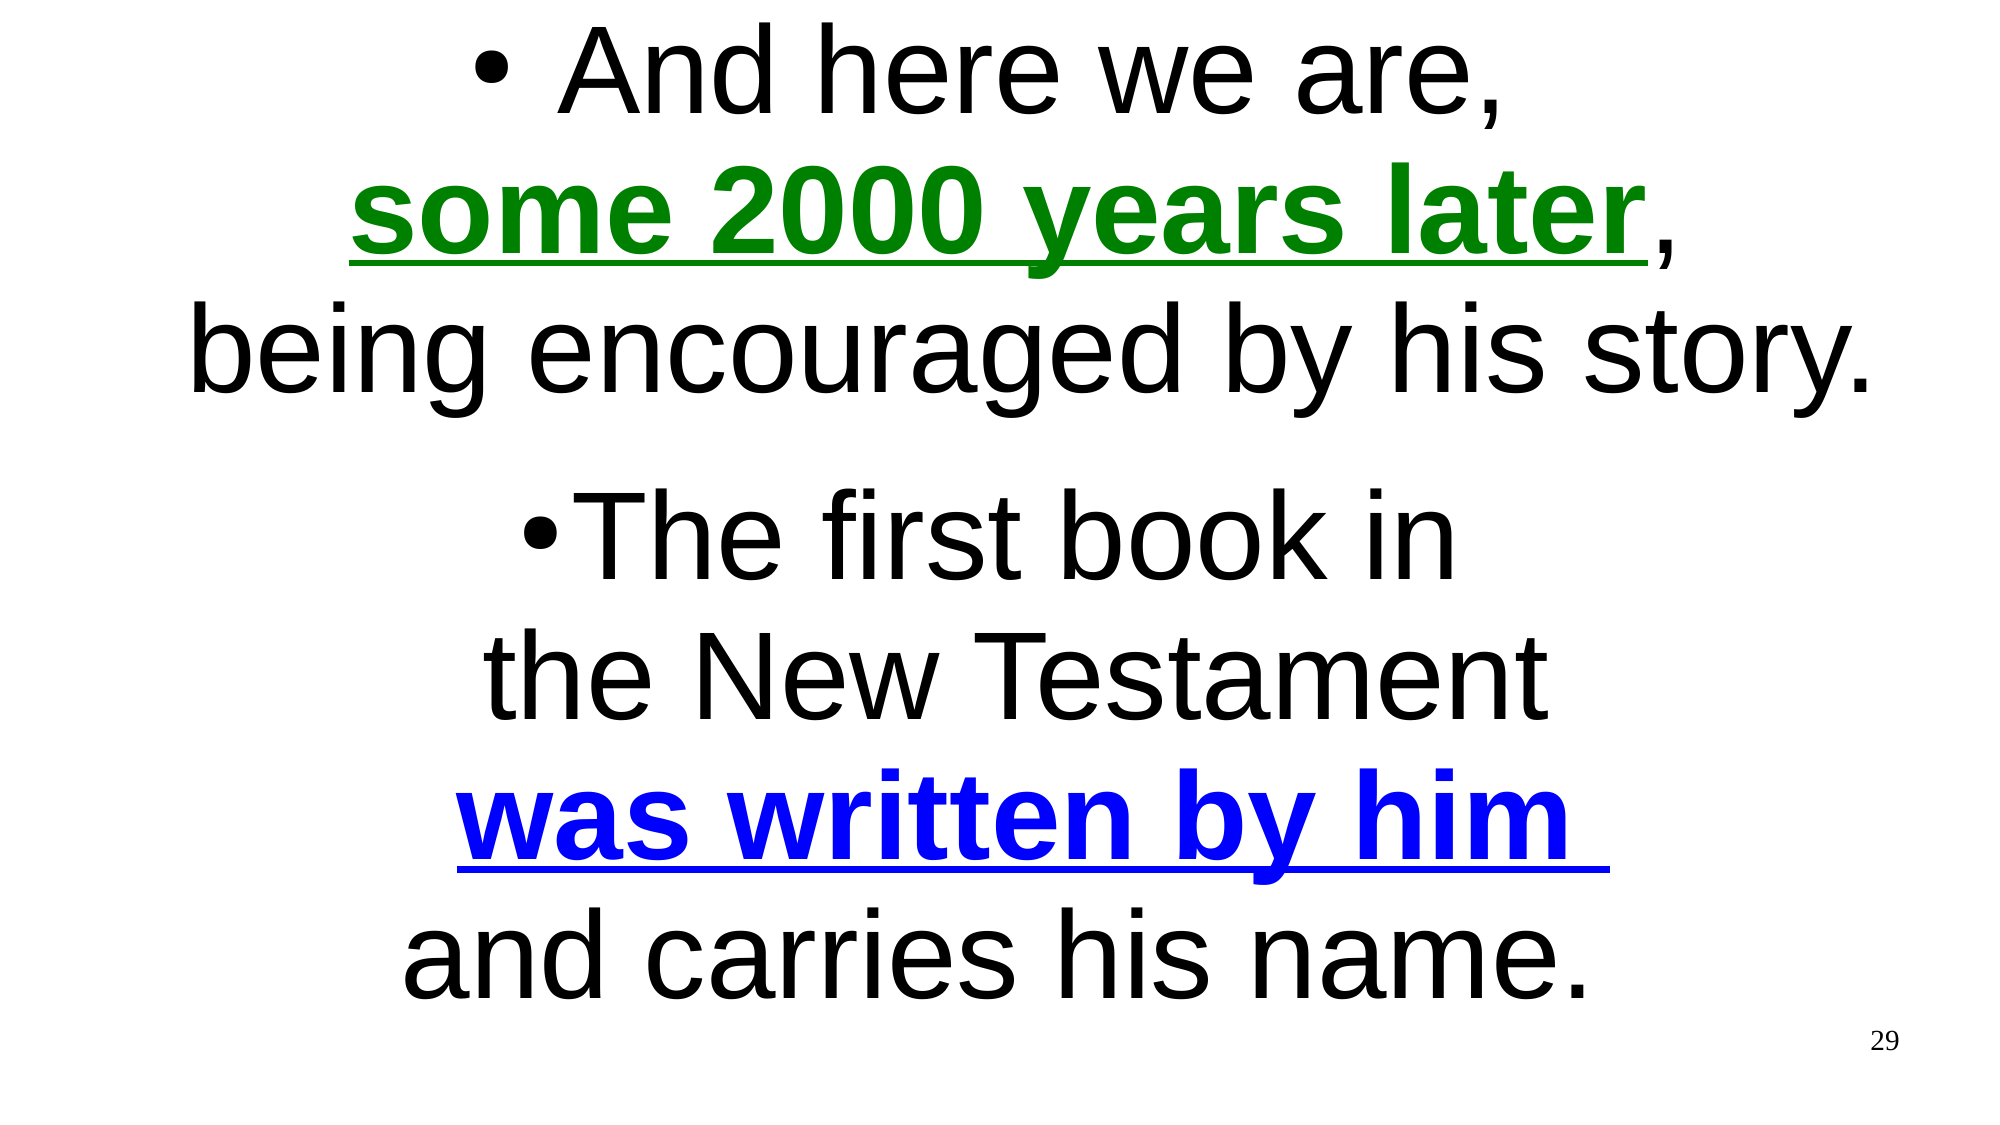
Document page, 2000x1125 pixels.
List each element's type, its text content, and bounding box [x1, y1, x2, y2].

list And here we are, some 2000 years later, being encouraged by his story. The first book in the New Testament was written by him and carries his name. [0, 0, 1996, 1123]
